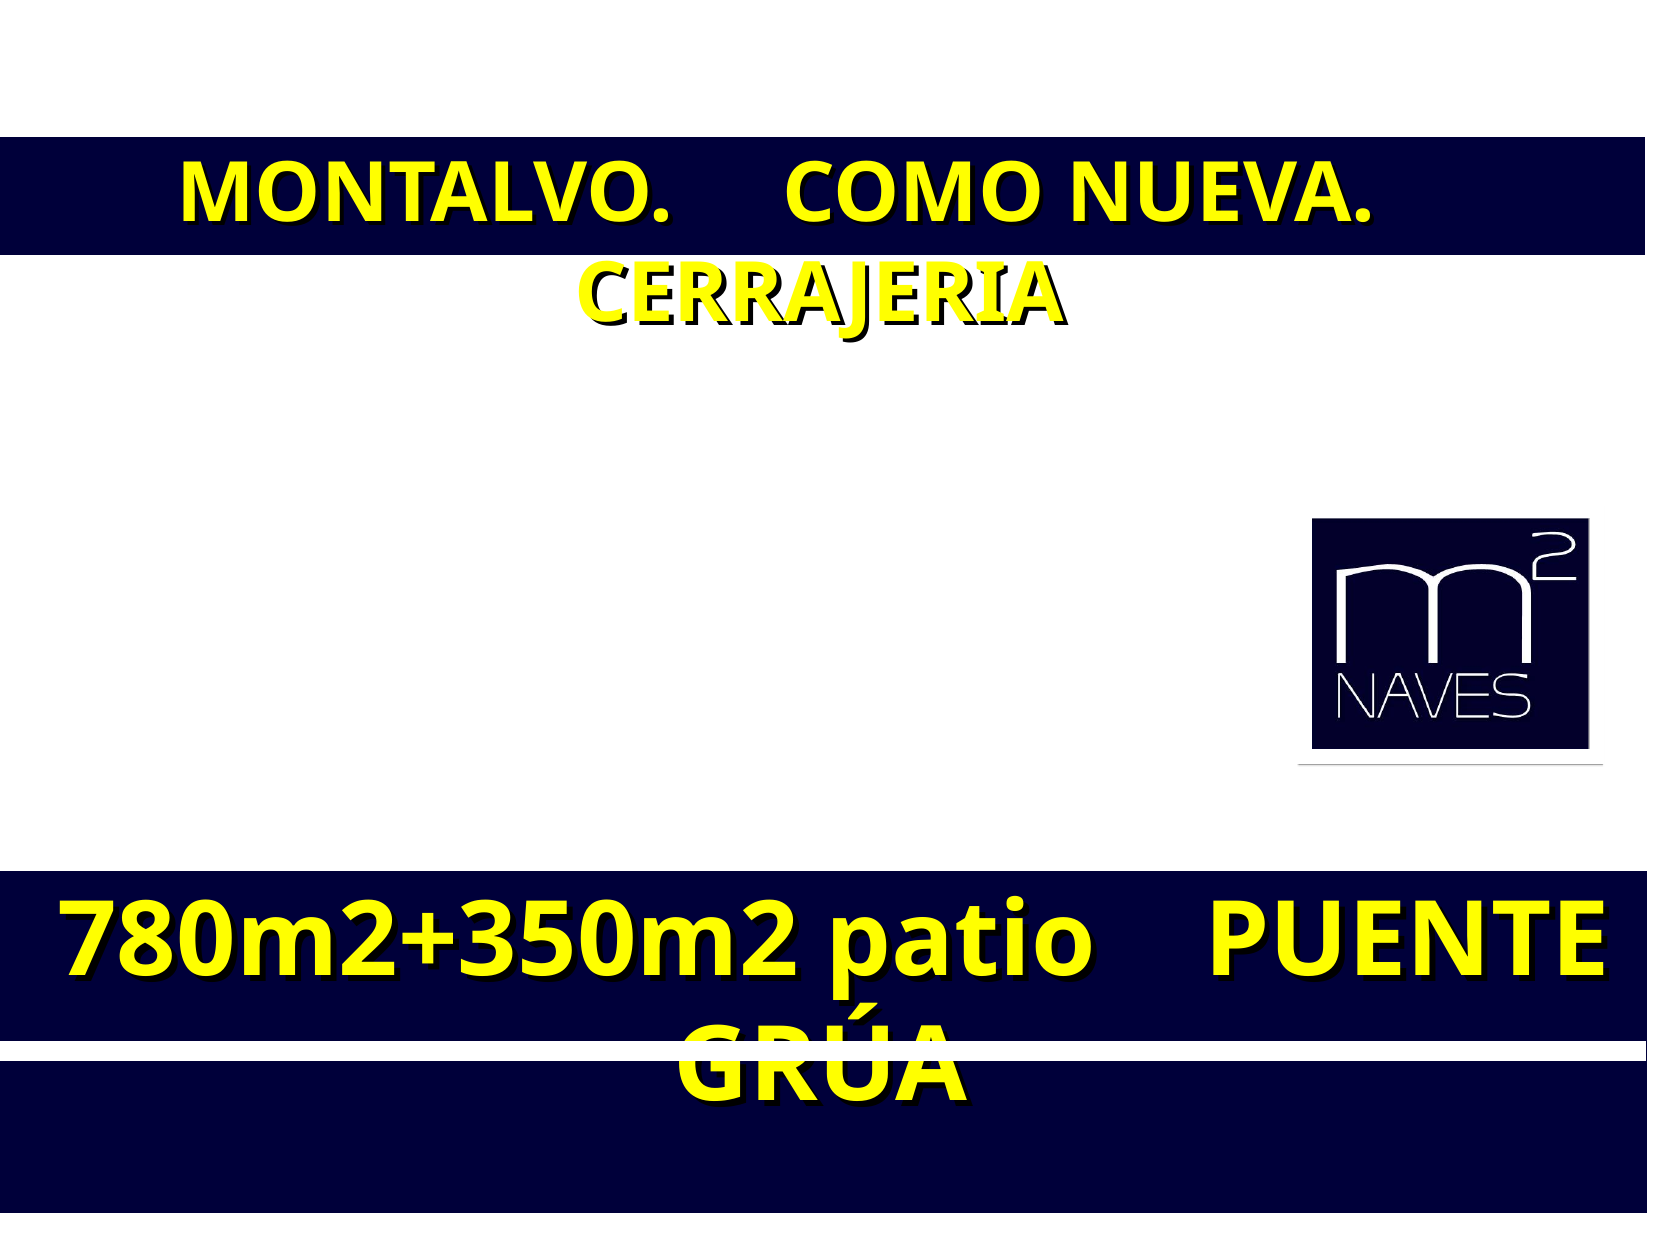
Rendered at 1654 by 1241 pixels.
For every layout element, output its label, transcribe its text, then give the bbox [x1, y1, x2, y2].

text_box [0, 1042, 1645, 1060]
title MONTALVO. COMO NUEVA. CERRAJERIA [0, 132, 1650, 260]
picture [1311, 517, 1590, 750]
title 780m2+350m2 patio PUENTE GRÚA [0, 865, 1653, 1219]
